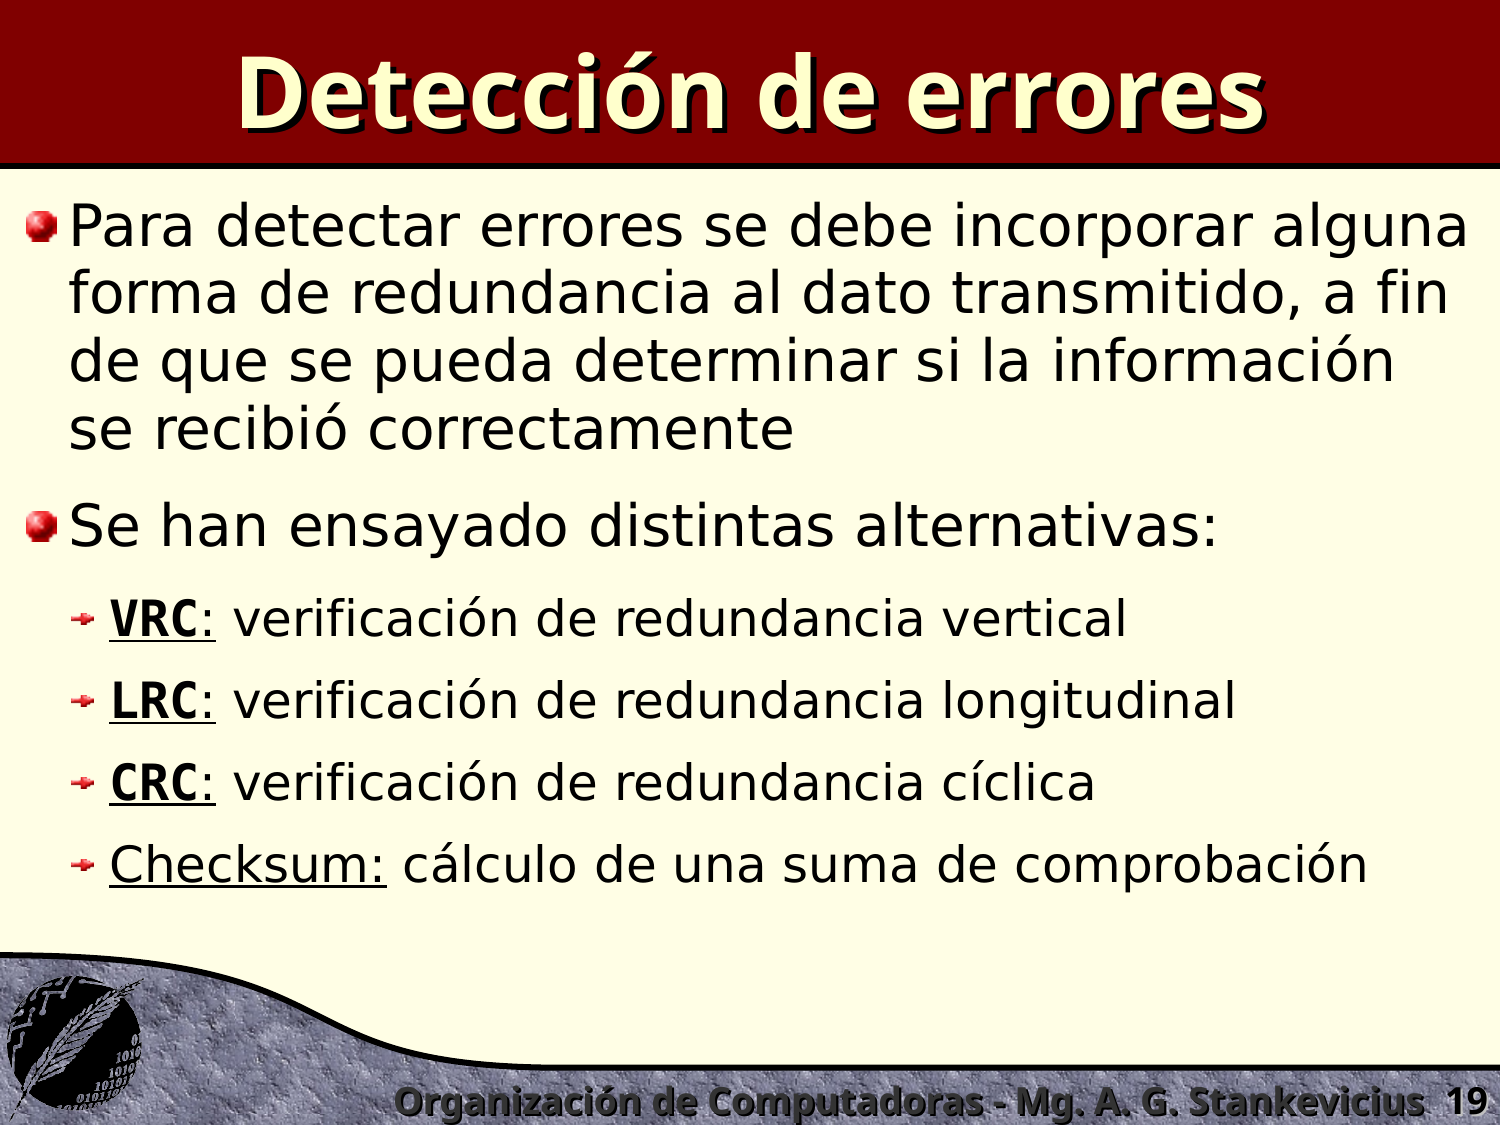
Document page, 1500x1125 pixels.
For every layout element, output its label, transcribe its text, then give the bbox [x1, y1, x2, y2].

list Para detectar errores se debe incorporar alguna forma de redundancia al dato transmitido, a fin de que se pueda determinar si la información se recibió correctamente Se han ensayado distintas alternativas: VRC: verificación de redundancia vertical LRC: verificación de redundancia longitudinal CRC: verificación de redundancia cíclica Checksum: cálculo de una suma de comprobación [11, 192, 1486, 935]
picture [802, 1100, 806, 1110]
picture [448, 1100, 455, 1110]
picture [1058, 1100, 1065, 1110]
picture [0, 959, 1500, 1125]
title Detección de errores [15, 5, 1485, 160]
